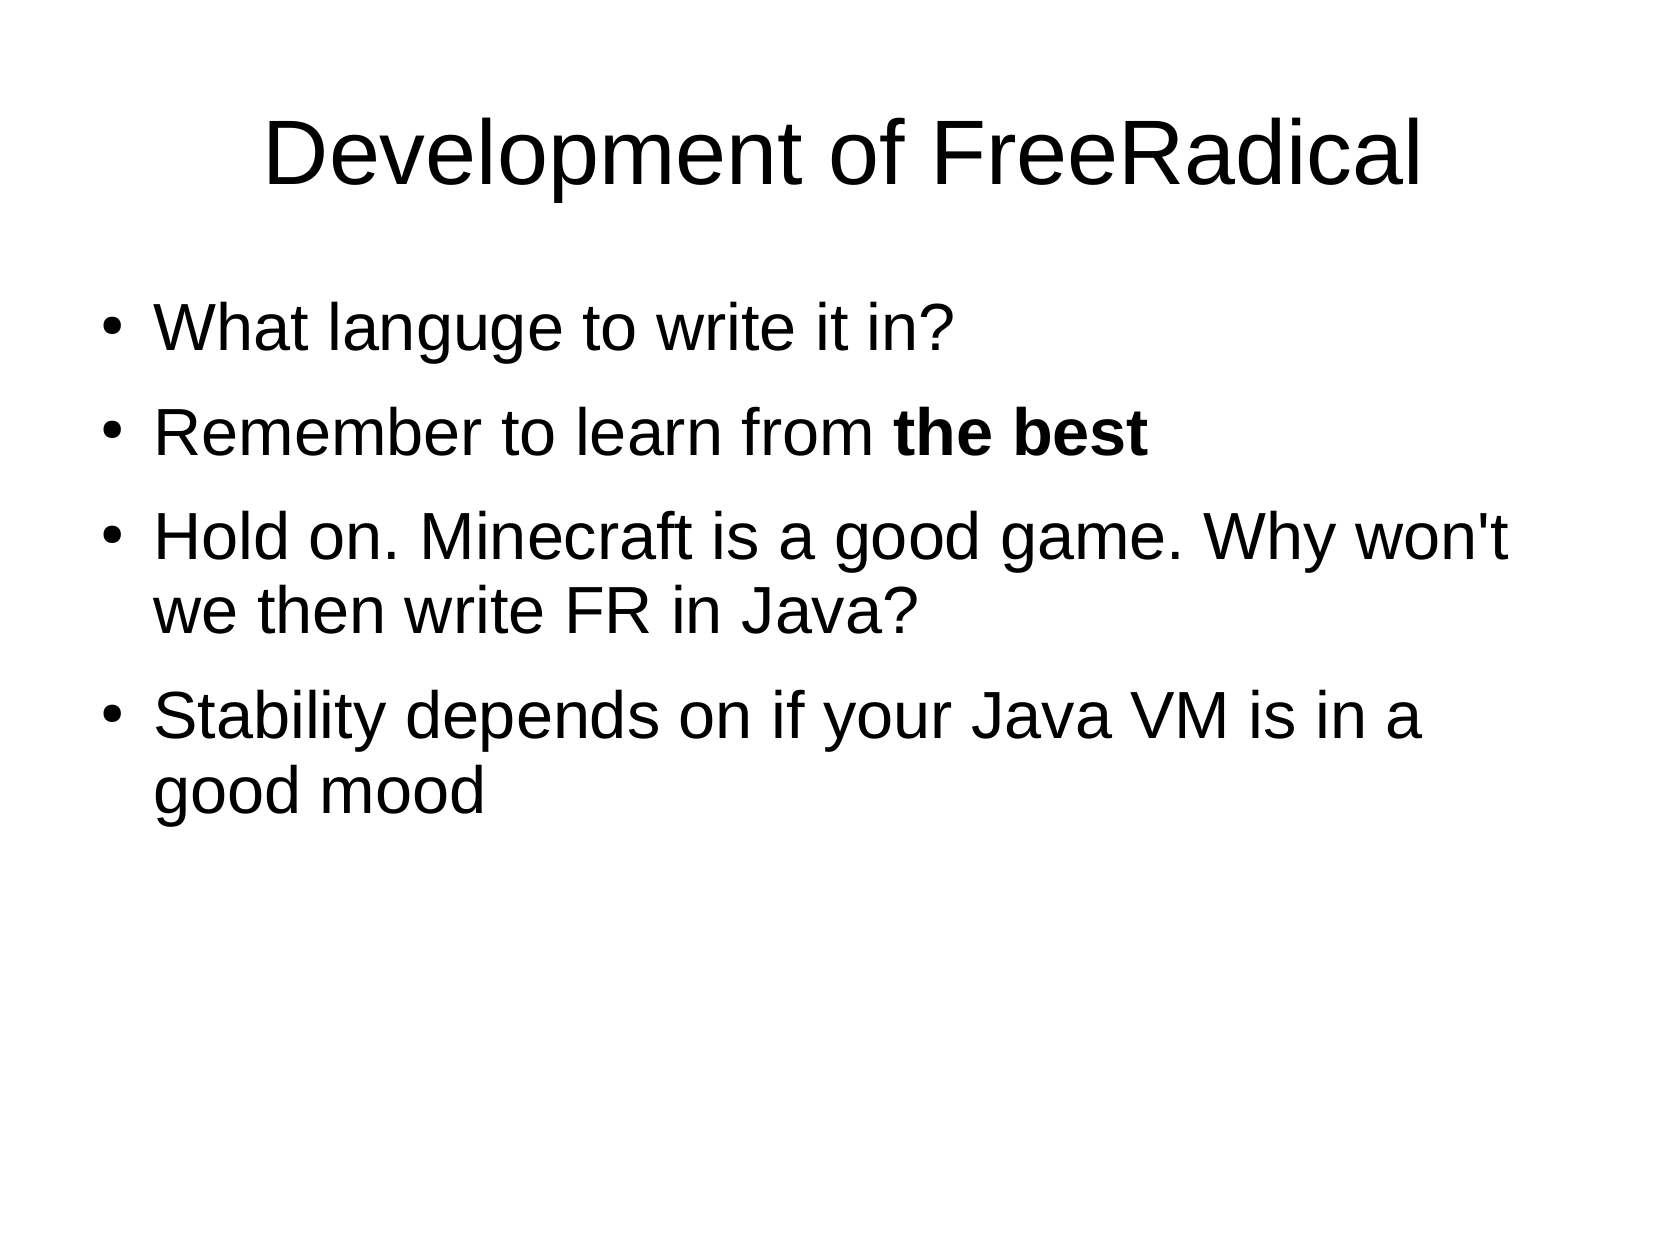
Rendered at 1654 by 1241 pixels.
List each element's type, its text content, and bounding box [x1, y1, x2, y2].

title Development of FreeRadical [82, 49, 1571, 257]
list What languge to write it in? Remember to learn from the best Hold on. Minecraft is a good game. Why won't we then write FR in Java? Stability depends on if your Java VM is in a good mood [82, 290, 1571, 1010]
